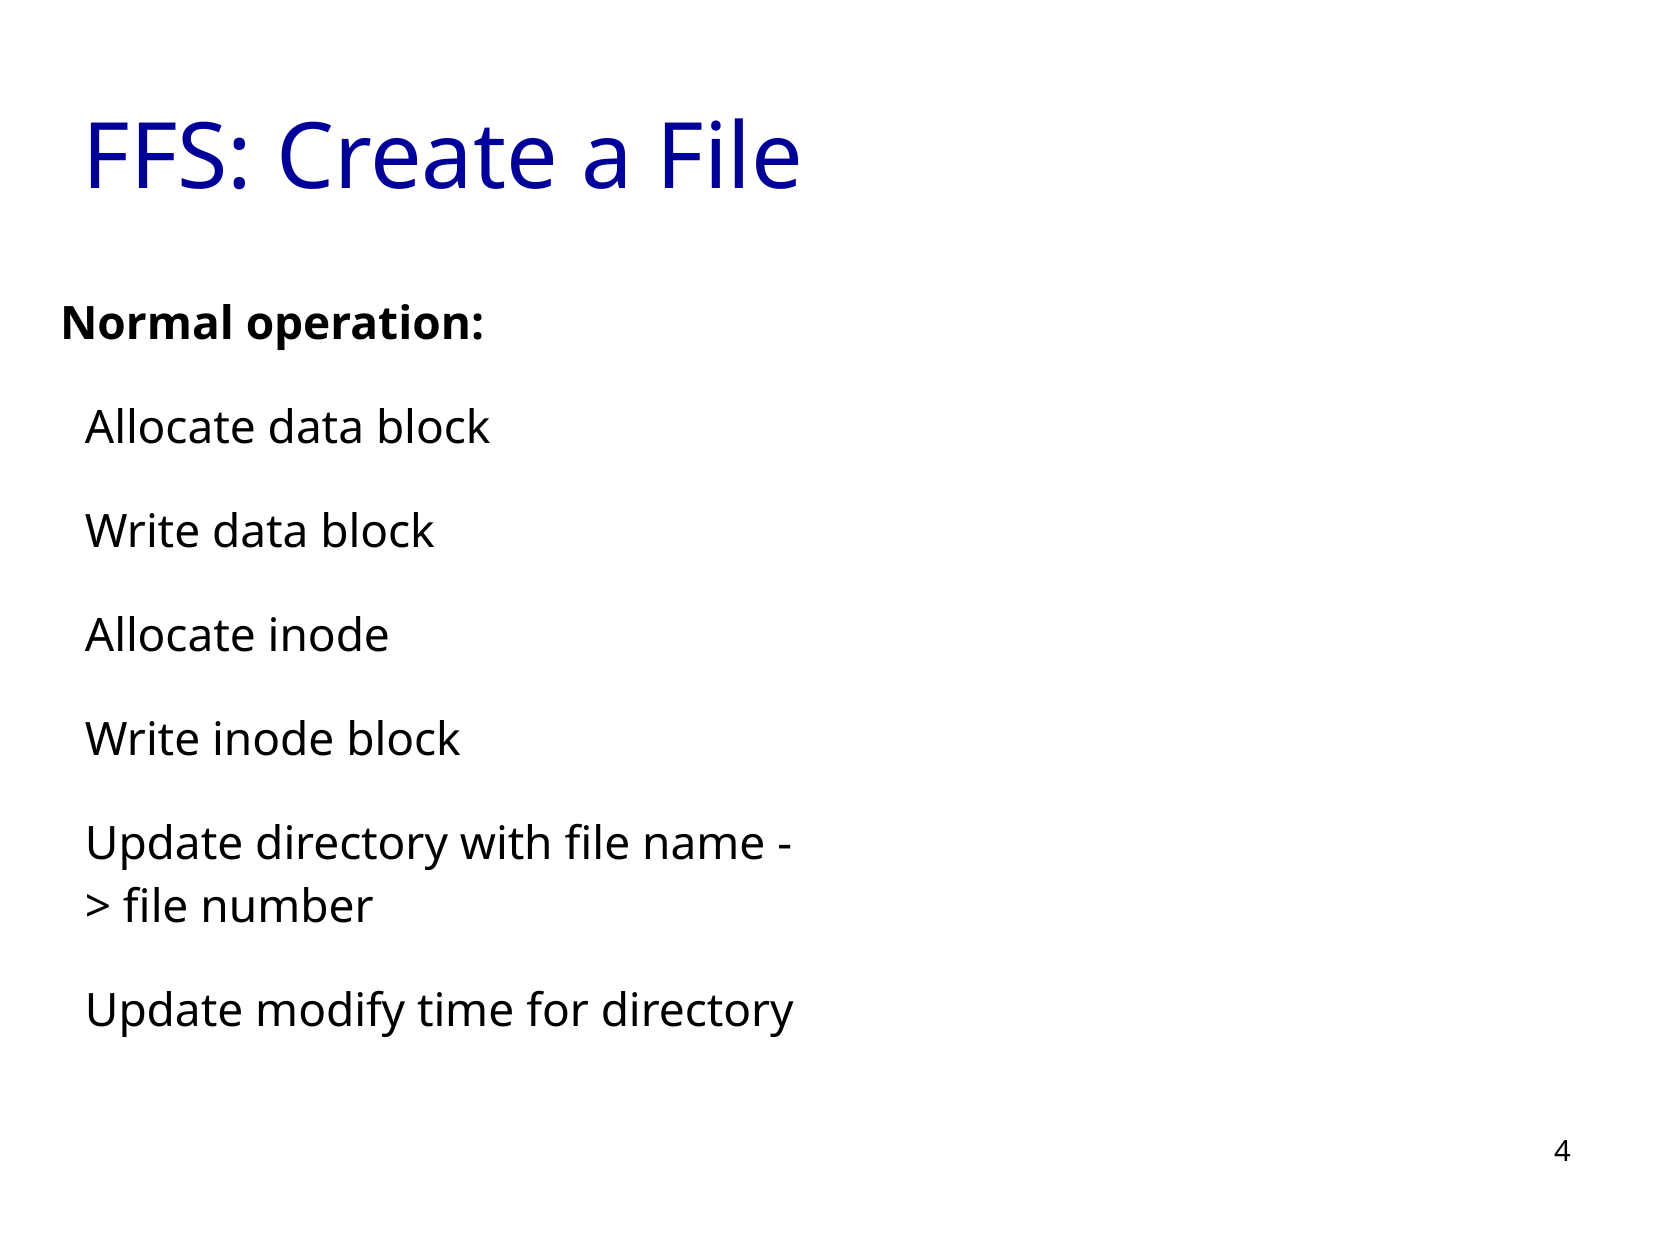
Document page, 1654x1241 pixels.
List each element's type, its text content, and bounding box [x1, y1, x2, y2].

title FFS: Create a File [82, 49, 1571, 257]
list Normal operation: Allocate data block Write data block Allocate inode Write inode block Update directory with file name -> file number Update modify time for directory [60, 290, 798, 1096]
